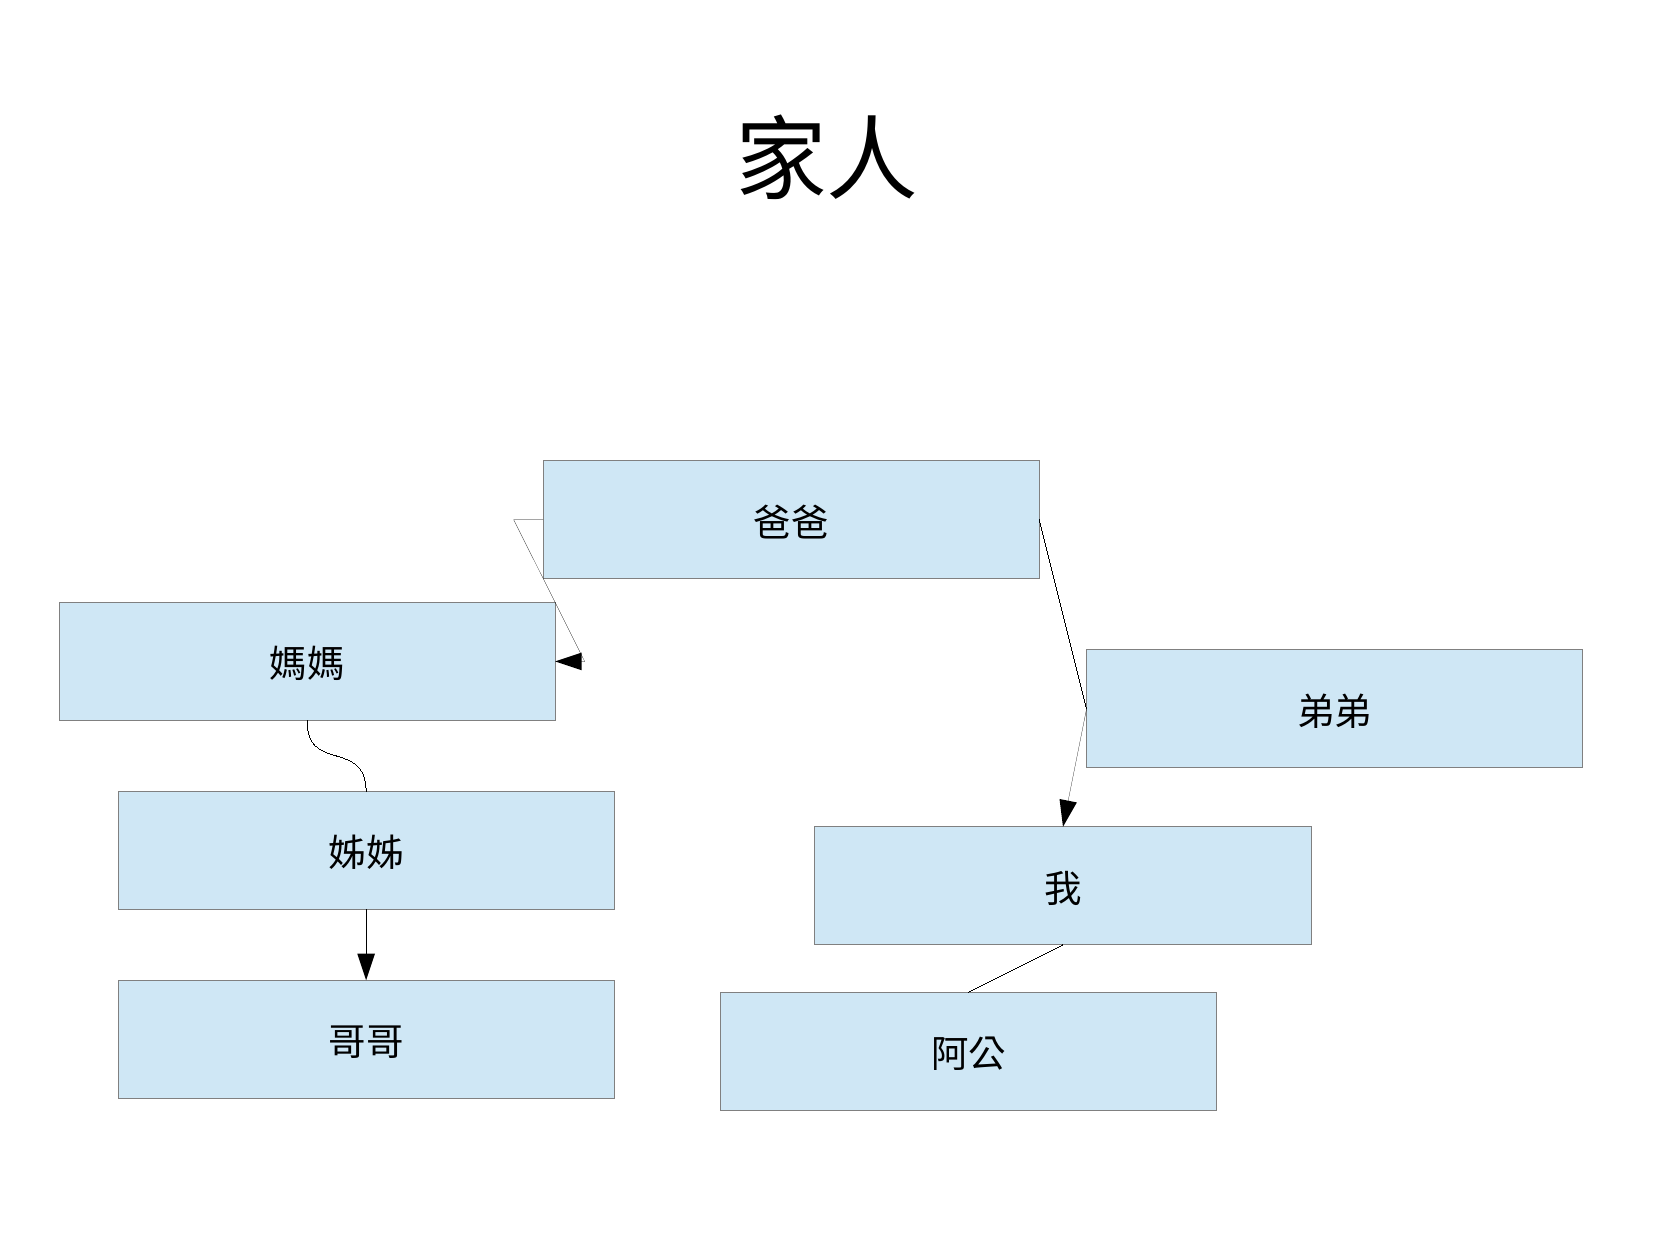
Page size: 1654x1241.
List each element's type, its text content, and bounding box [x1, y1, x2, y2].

text_box 我 [814, 826, 1312, 945]
text_box 媽媽 [59, 602, 556, 721]
text_box 姊姊 [118, 791, 615, 910]
text_box 阿公 [720, 992, 1217, 1111]
text_box 爸爸 [543, 460, 1040, 579]
text_box 哥哥 [118, 980, 615, 1099]
text_box 弟弟 [1086, 649, 1583, 768]
title 家人 [82, 49, 1571, 257]
